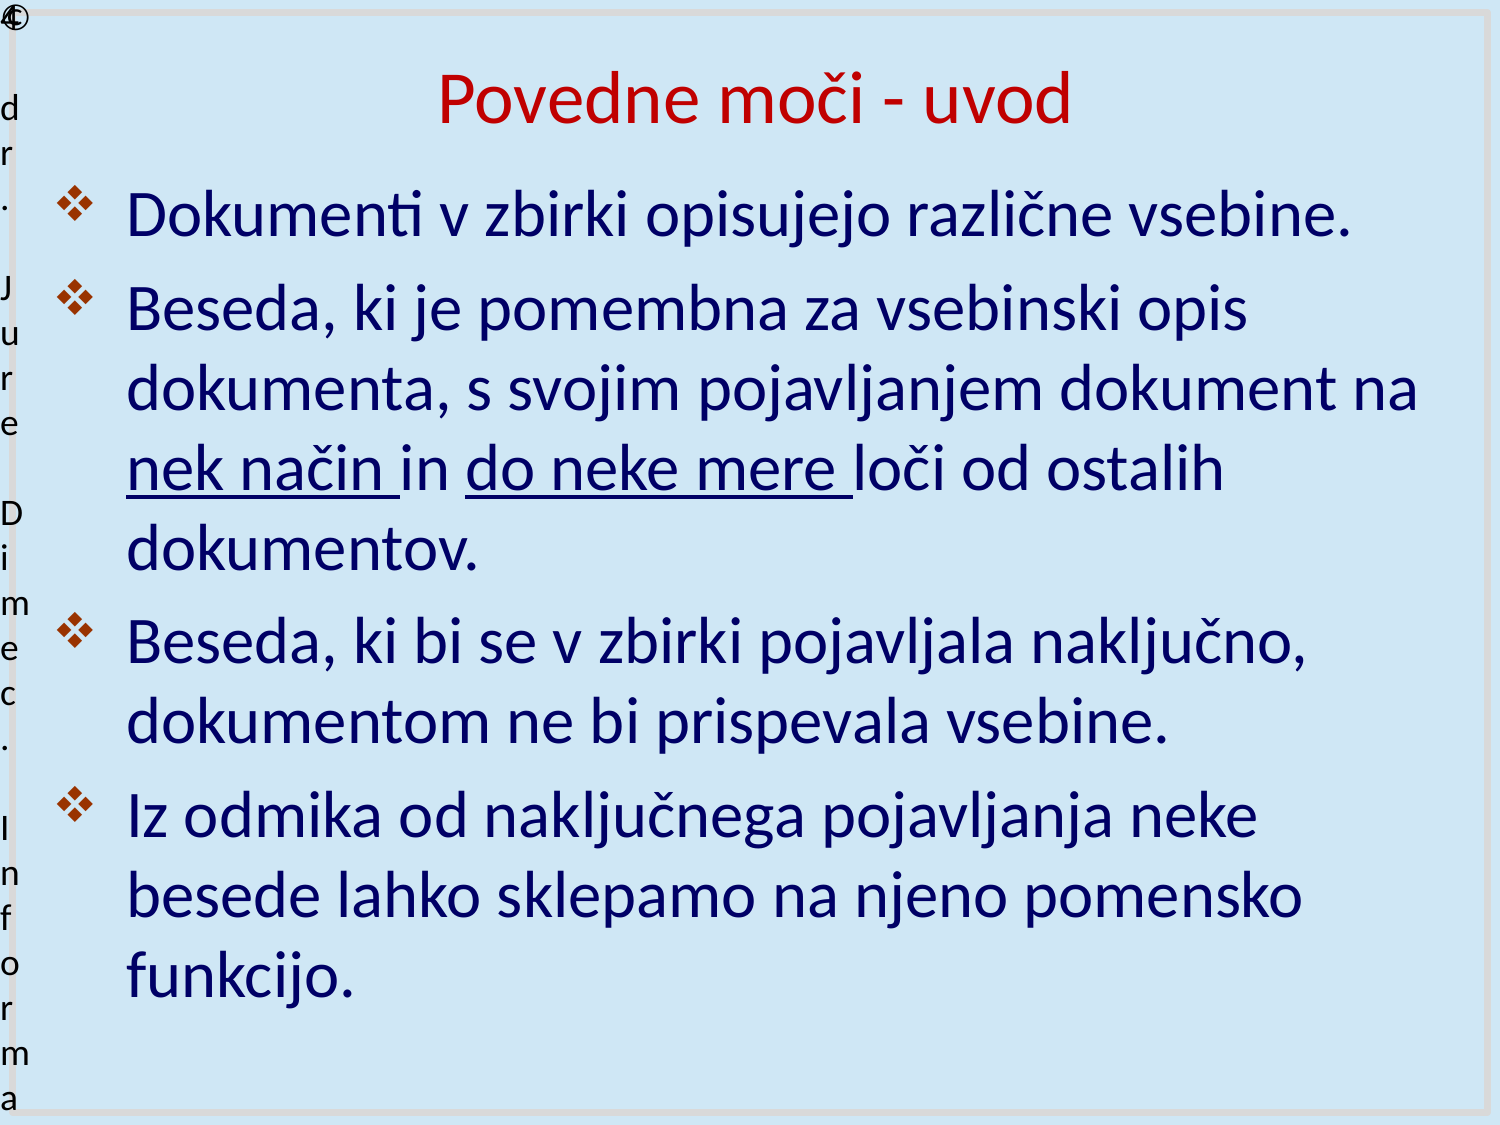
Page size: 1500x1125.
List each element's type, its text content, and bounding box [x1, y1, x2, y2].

title Povedne moči - uvod [37, 37, 1475, 150]
list Dokumenti v zbirki opisujejo različne vsebine. Beseda, ki je pomembna za vsebinski opis dokumenta, s svojim pojavljanjem dokument na nek način in do neke mere loči od ostalih dokumentov. Beseda, ki bi se v zbirki pojavljala naključno, dokumentom ne bi prispevala vsebine. Iz odmika od naključnega pojavljanja neke besede lahko sklepamo na njeno pomensko funkcijo. [37, 162, 1475, 1050]
